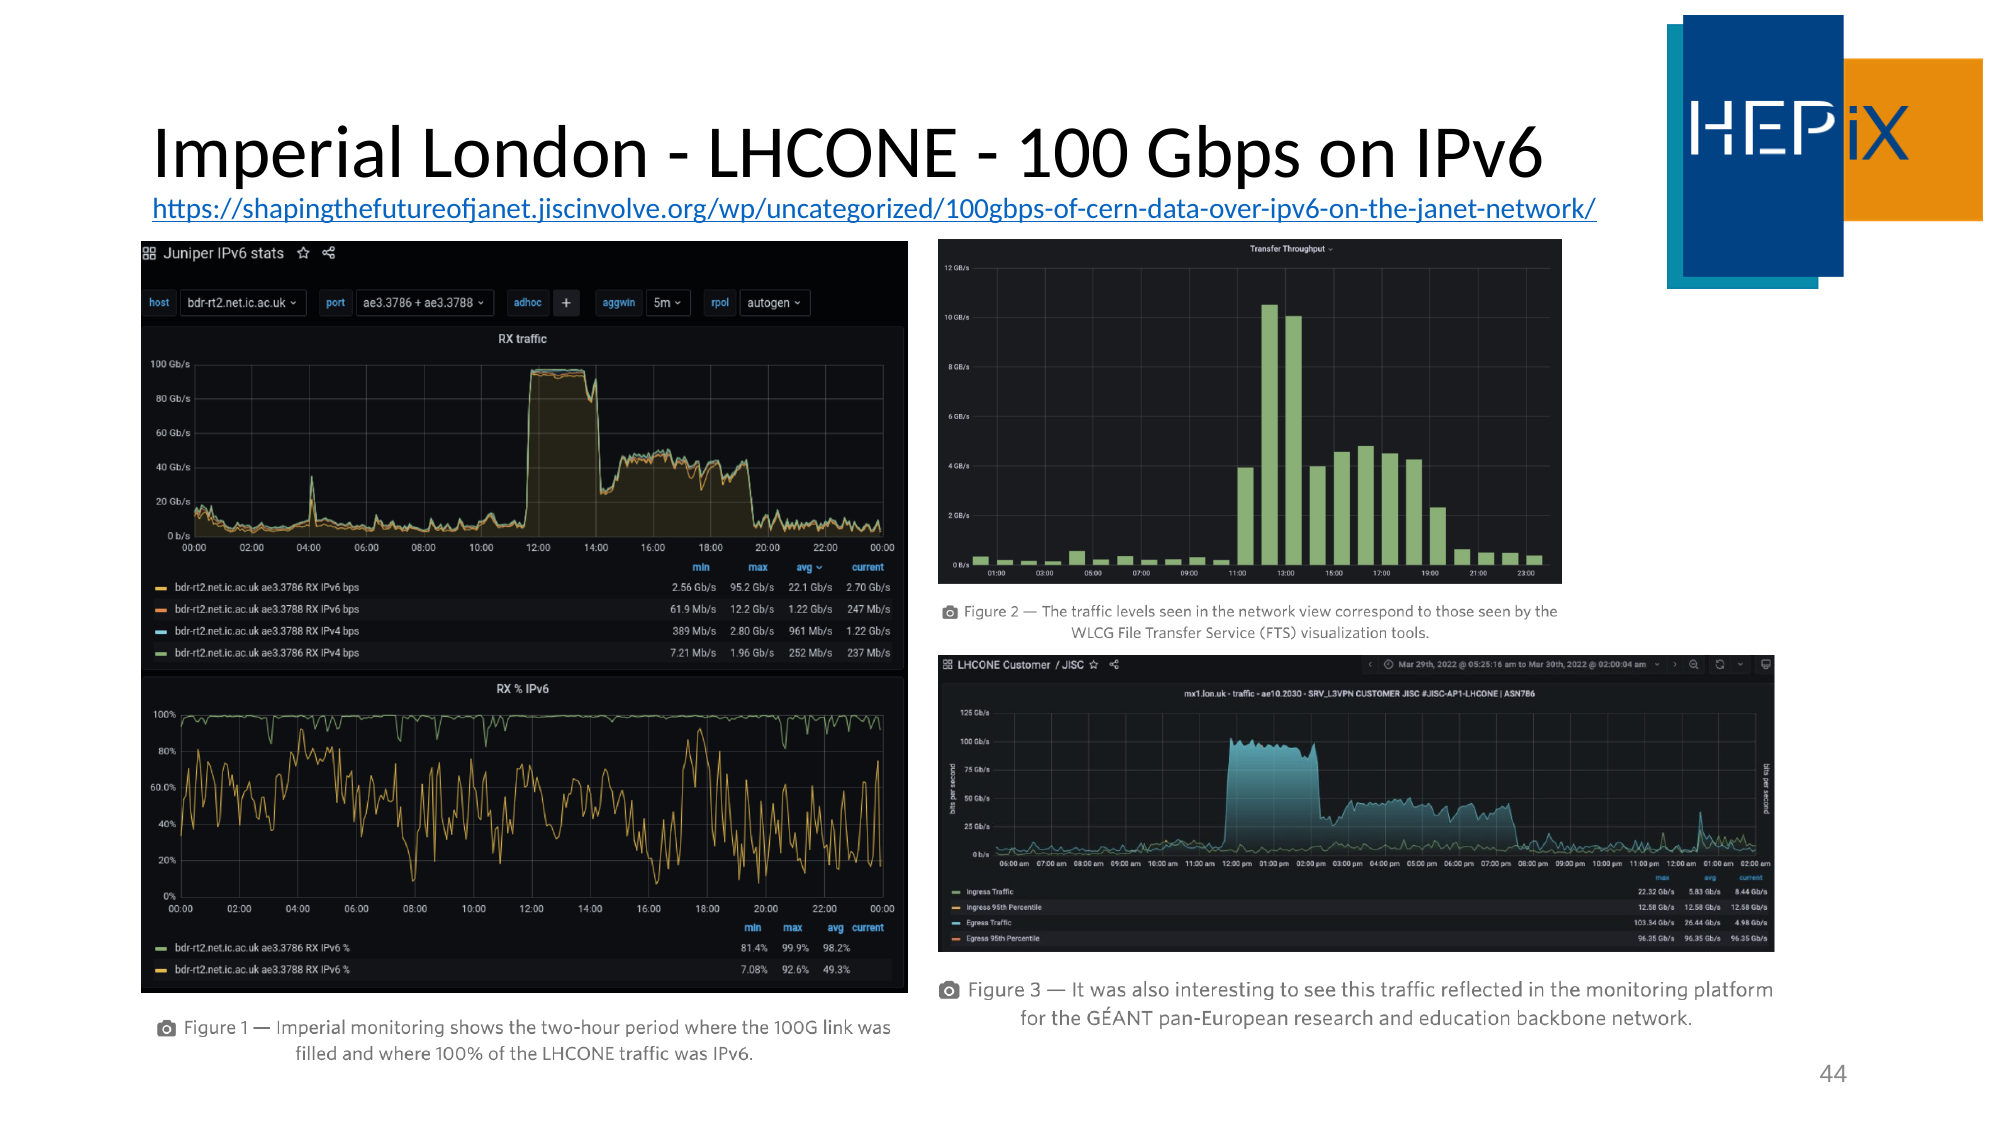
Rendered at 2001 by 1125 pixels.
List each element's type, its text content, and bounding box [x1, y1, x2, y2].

title Imperial London - LHCONE - 100 Gbps on IPv6 https://shapingthefutureofjanet.jiscinvolve.org/wp/uncategorized/100gbps-of-cern-data-over-ipv6-on-the-janet-network/ [137, 59, 1863, 278]
picture [1667, 15, 1983, 289]
picture [937, 239, 1566, 647]
picture [137, 239, 914, 1066]
picture [937, 652, 1781, 1034]
slide_number <number> [1412, 1042, 1863, 1103]
